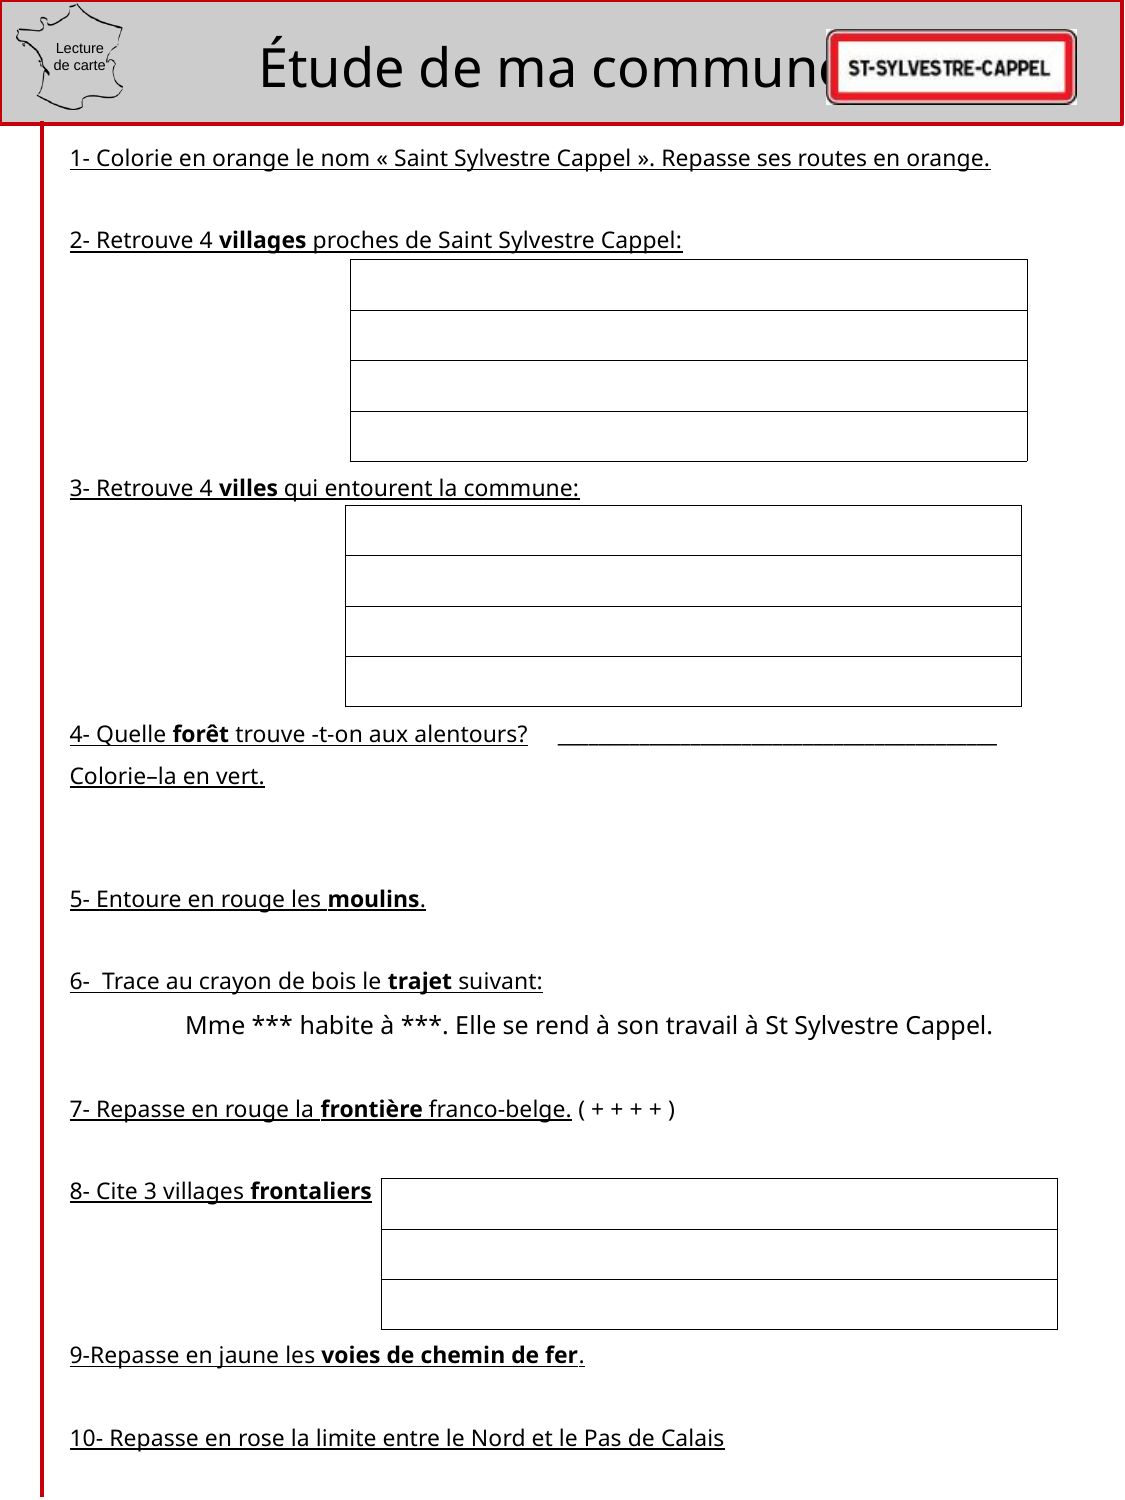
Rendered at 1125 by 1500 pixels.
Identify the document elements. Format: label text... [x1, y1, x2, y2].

table_header [346, 506, 1021, 555]
table_cell [346, 657, 1021, 706]
table_cell [382, 1280, 1057, 1329]
table_cell [351, 412, 1027, 461]
text_box Lecture de carte [35, 23, 125, 82]
picture [826, 29, 1077, 105]
table_cell [351, 361, 1027, 411]
table_cell [351, 311, 1027, 360]
text_box 1- Colorie en orange le nom « Saint Sylvestre Cappel ». Repasse ses routes en orange. 2- Retrouve 4 villages proches de Saint Sylvestre Cappel: 3- Retrouve 4 villes qui entourent la commune: 4- Quelle forêt trouve -t-on aux alentours? ___________________________________________ Colorie–la en vert. 5- Entoure en rouge les moulins. 6- Trace au crayon de bois le trajet suivant: Mme *** habite à ***. Elle se rend à son travail à St Sylvestre Cappel. 7- Repasse en rouge la frontière franco-belge. ( + + + + ) 8- Cite 3 villages frontaliers 9-Repasse en jaune les voies de chemin de fer. 10- Repasse en rose la limite entre le Nord et le Pas de Calais [54, 115, 1125, 1500]
table_cell [346, 607, 1021, 656]
table_header [351, 260, 1027, 310]
picture [16, 3, 123, 110]
table_header [382, 1179, 1057, 1229]
text_box Étude de ma commune [0, 0, 1123, 124]
table_cell [382, 1230, 1057, 1279]
table_cell [346, 556, 1021, 606]
